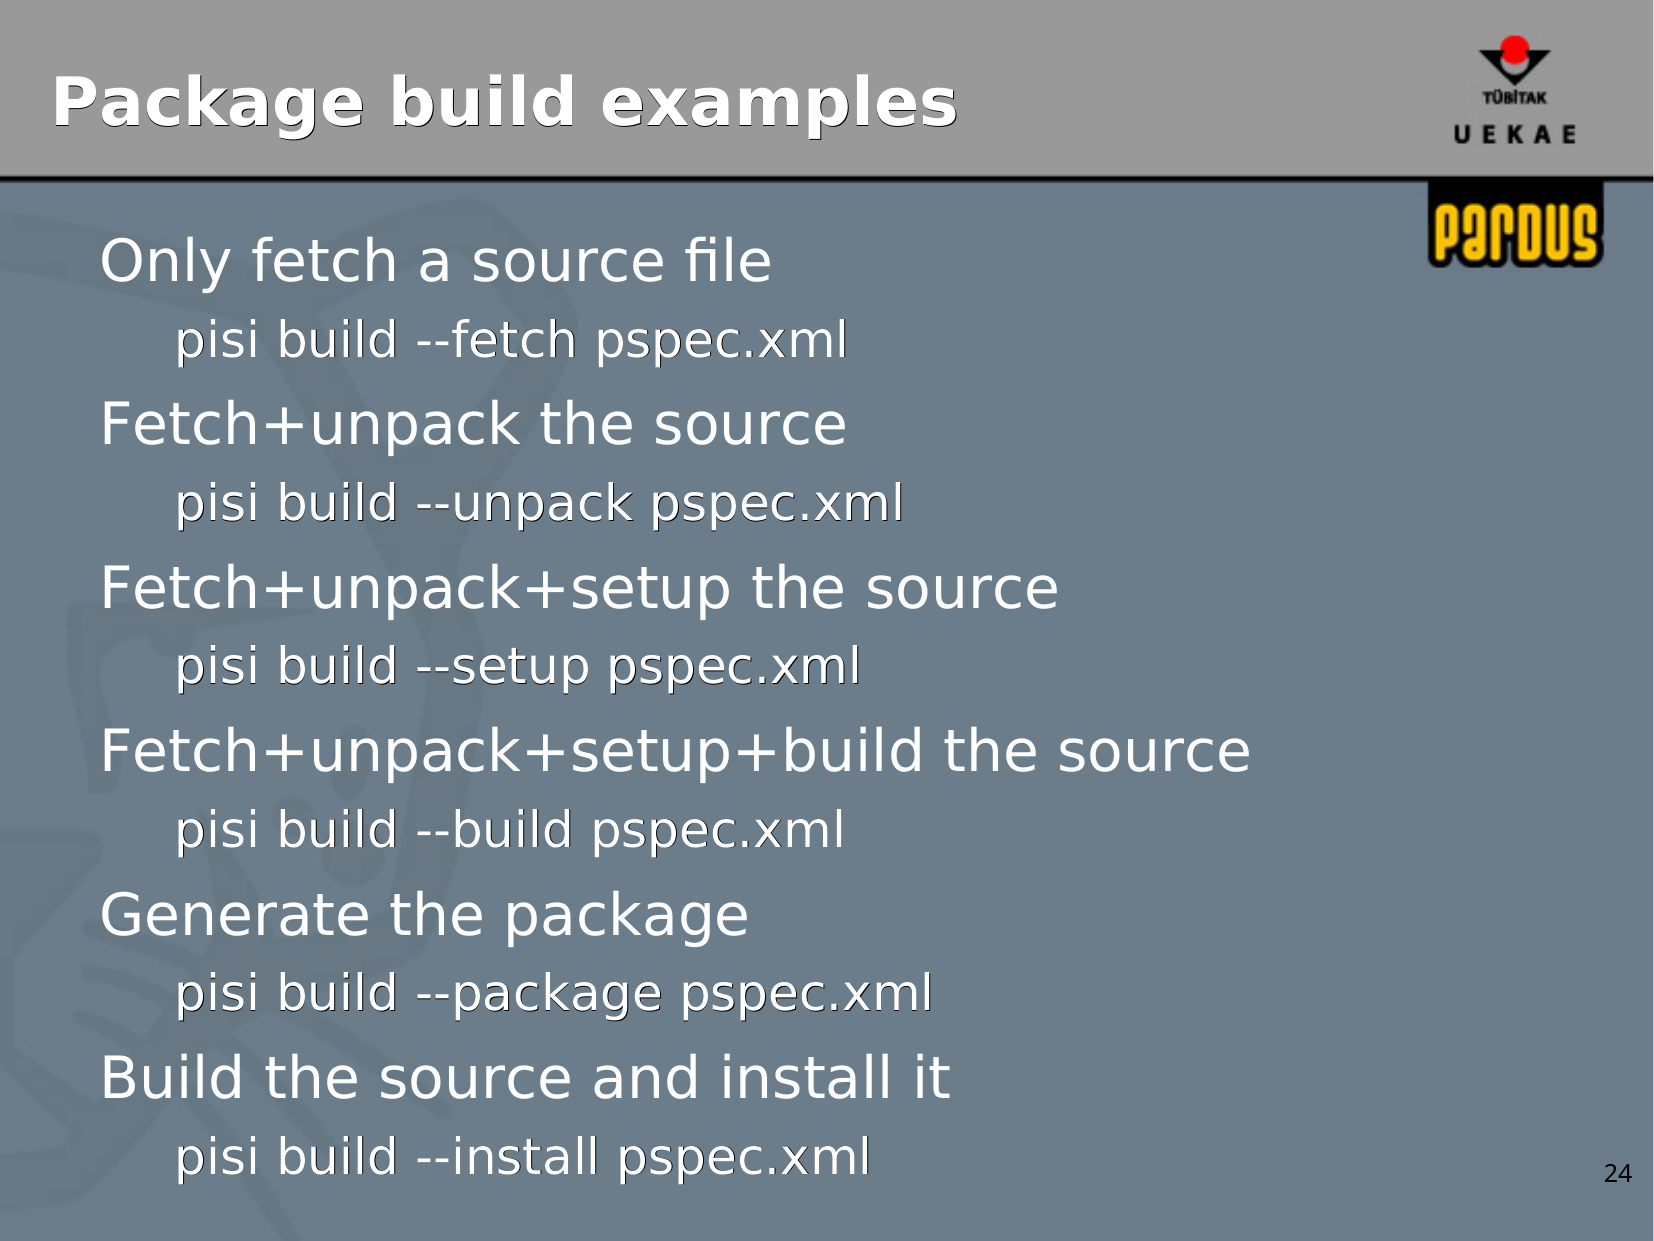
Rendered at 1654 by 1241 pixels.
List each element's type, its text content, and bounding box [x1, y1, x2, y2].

title Package build examples [35, 43, 1449, 158]
list Only fetch a source file pisi build --fetch pspec.xml Fetch+unpack the source pisi build --unpack pspec.xml Fetch+unpack+setup the source pisi build --setup pspec.xml Fetch+unpack+setup+build the source pisi build --build pspec.xml Generate the package pisi build --package pspec.xml Build the source and install it pisi build --install pspec.xml [84, 216, 1480, 1191]
picture [0, 0, 1654, 1241]
